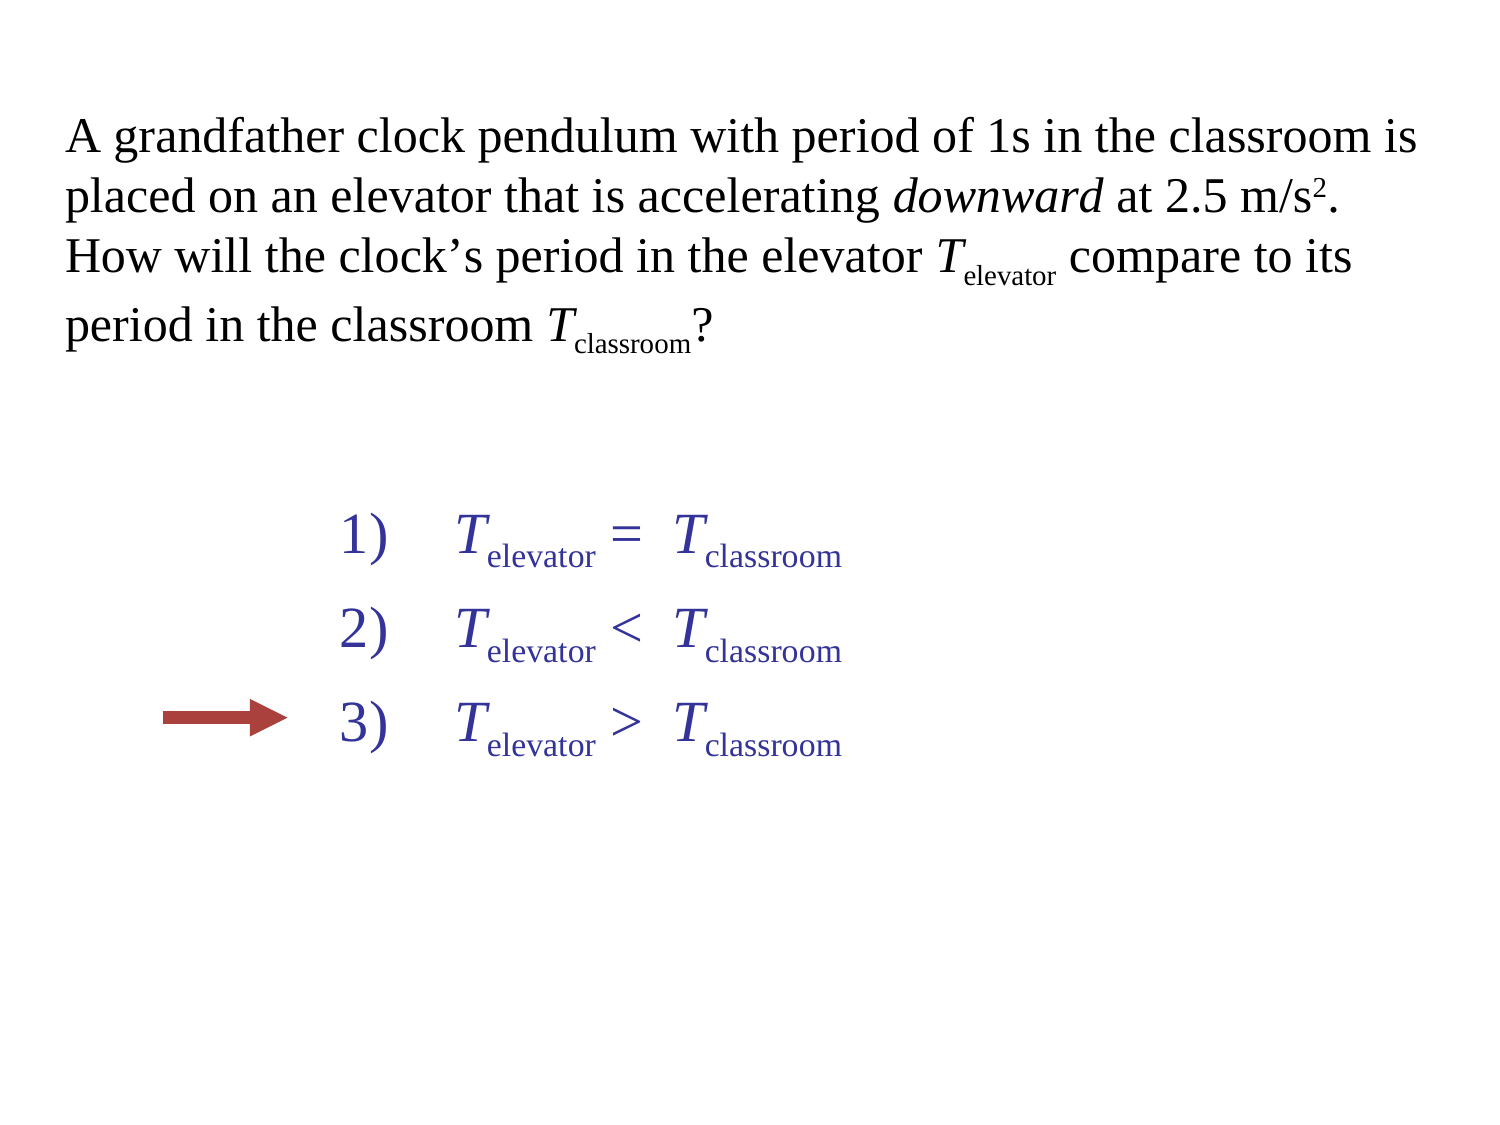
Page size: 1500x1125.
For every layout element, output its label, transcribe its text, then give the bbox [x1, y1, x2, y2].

title A grandfather clock pendulum with period of 1s in the classroom is placed on an elevator that is accelerating downward at 2.5 m/s2. How will the clock’s period in the elevator Televator compare to its period in the classroom Tclassroom? [49, 24, 1438, 438]
list Televator = Tclassroom Televator < Tclassroom Televator > Tclassroom [324, 487, 1200, 963]
